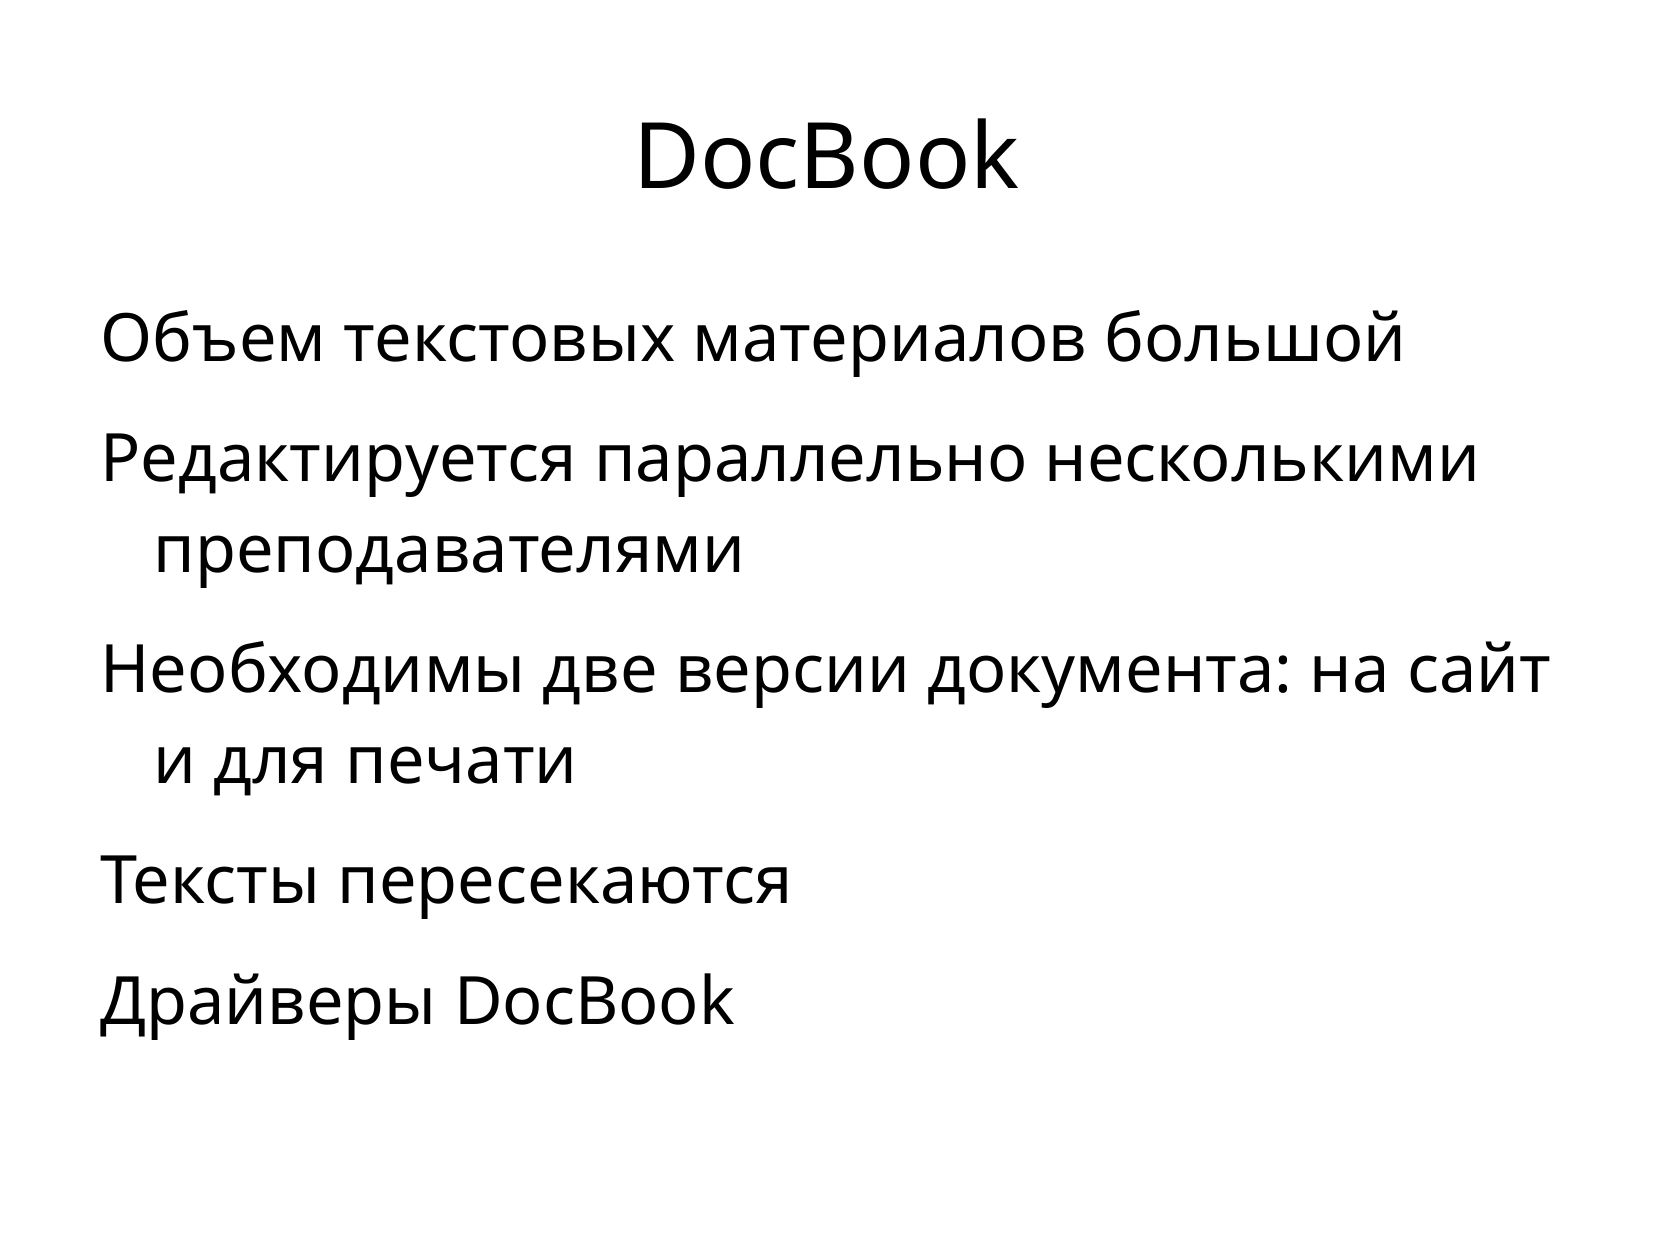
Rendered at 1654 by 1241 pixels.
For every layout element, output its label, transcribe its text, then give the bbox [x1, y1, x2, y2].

list Объем текстовых материалов большой Редактируется параллельно несколькими преподавателями Необходимы две версии документа: на сайт и для печати Тексты пересекаются Драйверы DocBook [82, 290, 1571, 1094]
title DocBook [82, 56, 1571, 250]
